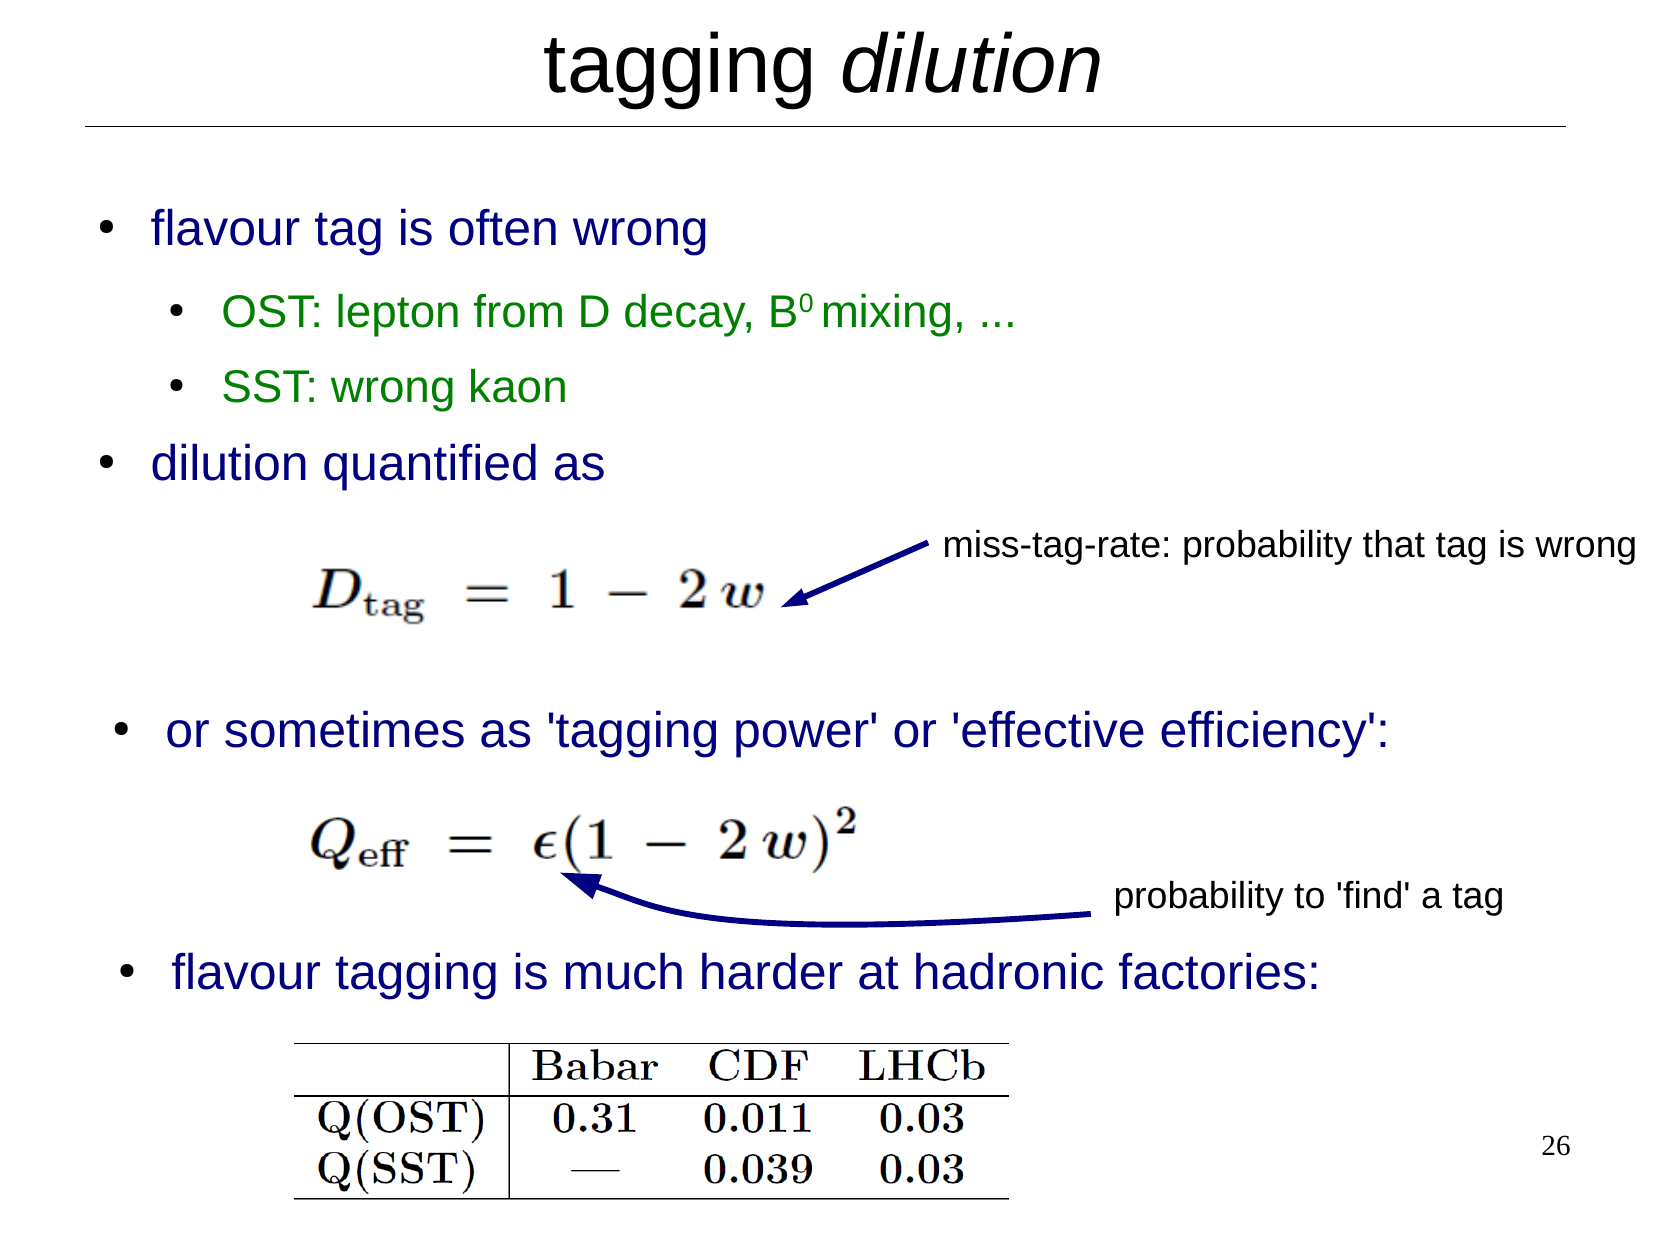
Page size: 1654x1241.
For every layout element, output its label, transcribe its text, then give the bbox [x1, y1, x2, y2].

picture [299, 780, 892, 889]
picture [287, 1032, 1015, 1207]
list flavour tagging is much harder at hadronic factories: [100, 944, 1589, 1030]
list or sometimes as 'tagging power' or 'effective efficiency': [94, 702, 1583, 788]
text_box probability to 'find' a tag [1098, 867, 1520, 925]
picture [283, 541, 796, 659]
title tagging dilution [79, 5, 1568, 121]
text_box miss-tag-rate: probability that tag is wrong [927, 515, 1654, 573]
list flavour tag is often wrong OST: lepton from D decay, B0 mixing, ... SST: wrong kaon dilution quantified as [79, 200, 1568, 492]
